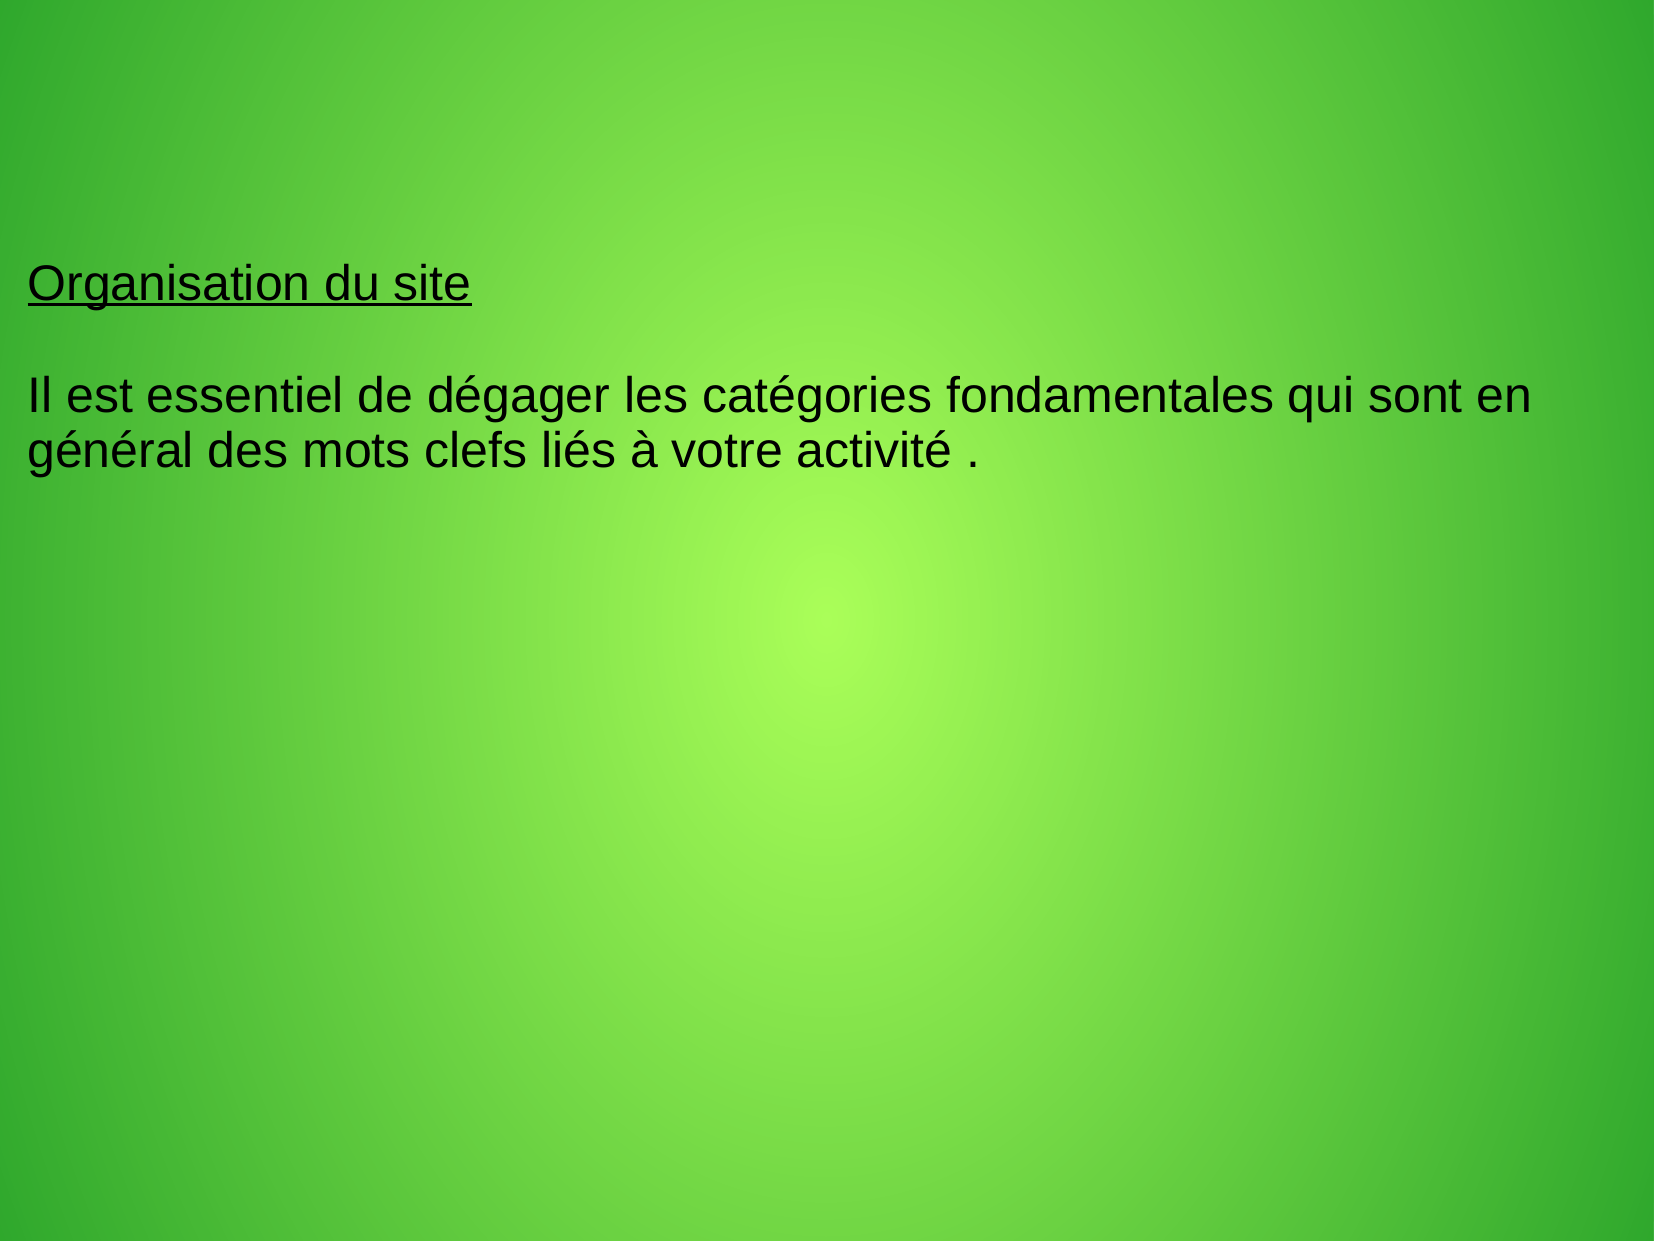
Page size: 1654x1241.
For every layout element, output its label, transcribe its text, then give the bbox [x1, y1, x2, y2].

text_box Organisation du site Il est essentiel de dégager les catégories fondamentales qui sont en général des mots clefs liés à votre activité . [12, 248, 1619, 827]
